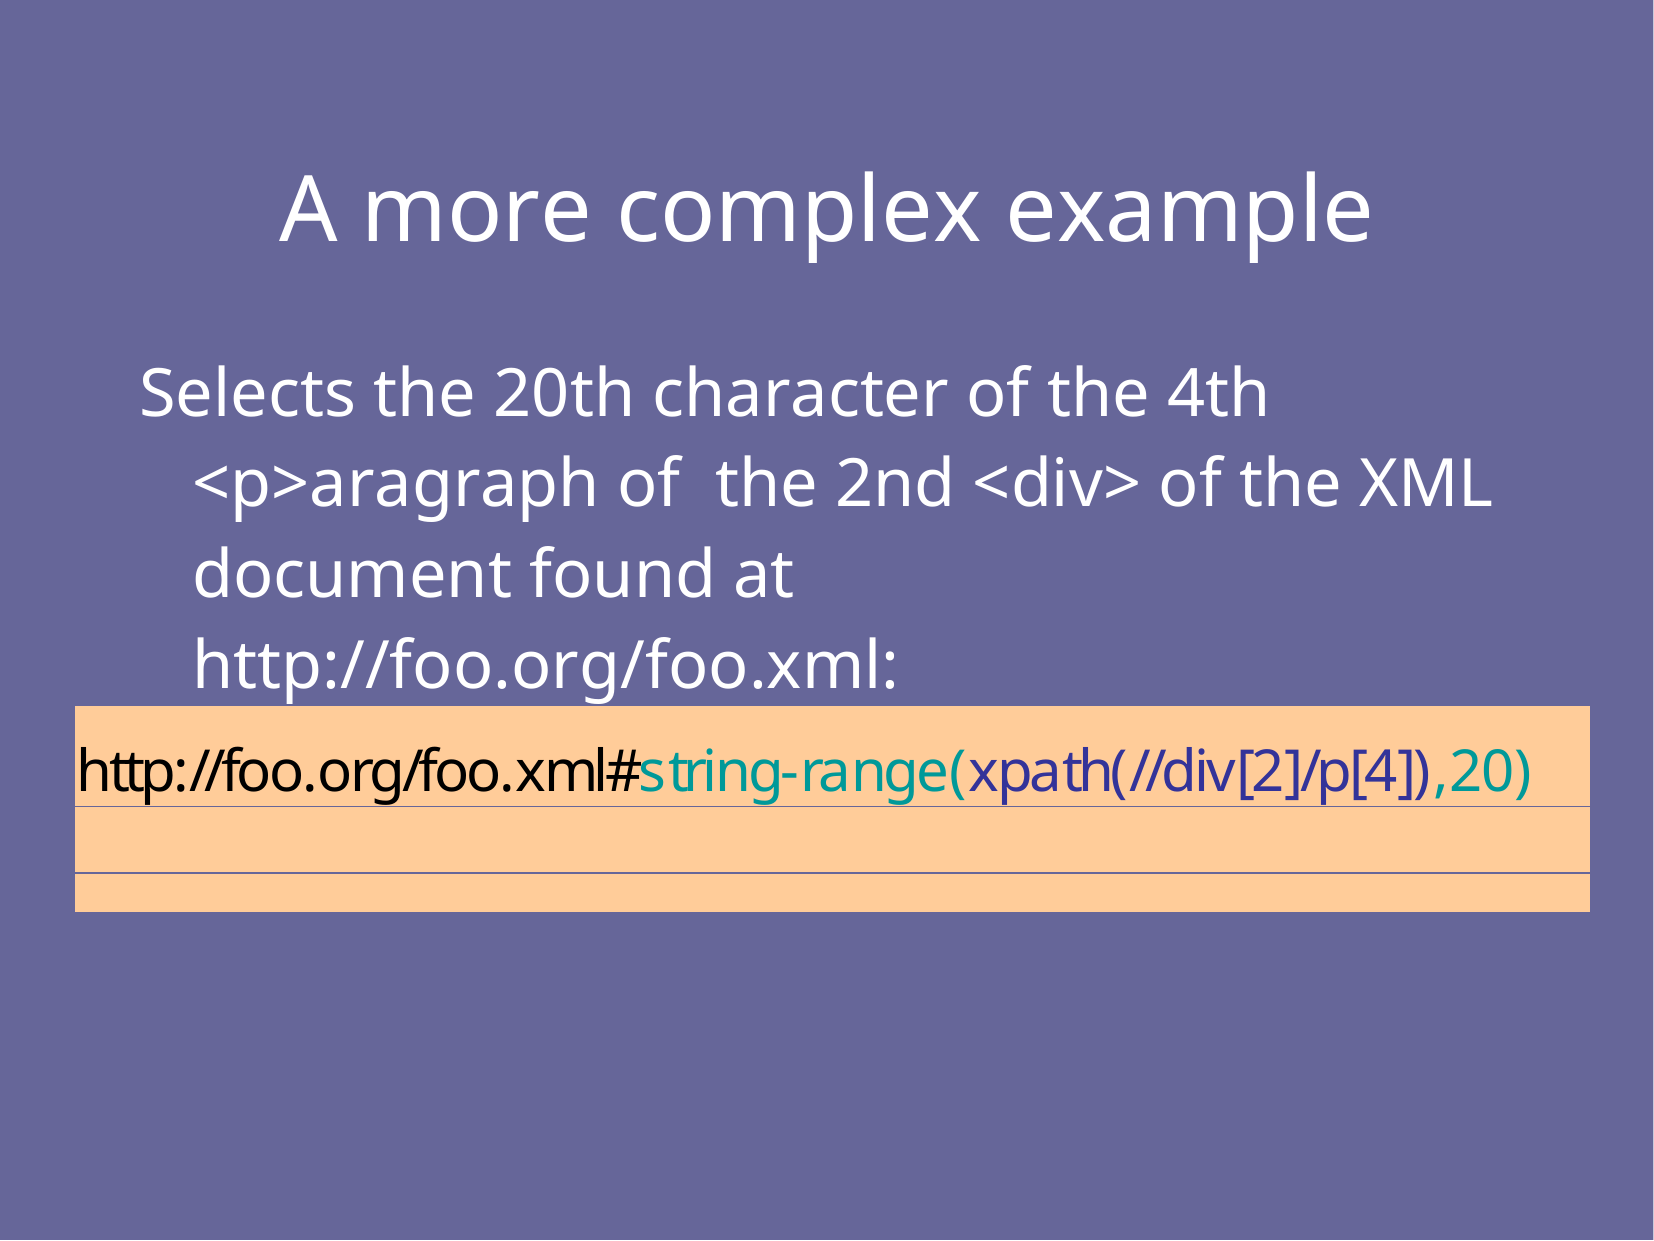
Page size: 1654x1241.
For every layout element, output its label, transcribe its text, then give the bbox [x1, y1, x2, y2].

chart [74, 706, 1591, 912]
title A more complex example [121, 102, 1534, 310]
list Selects the 20th character of the 4th <p>aragraph of the 2nd <div> of the XML document found at http://foo.org/foo.xml: [121, 344, 1534, 676]
